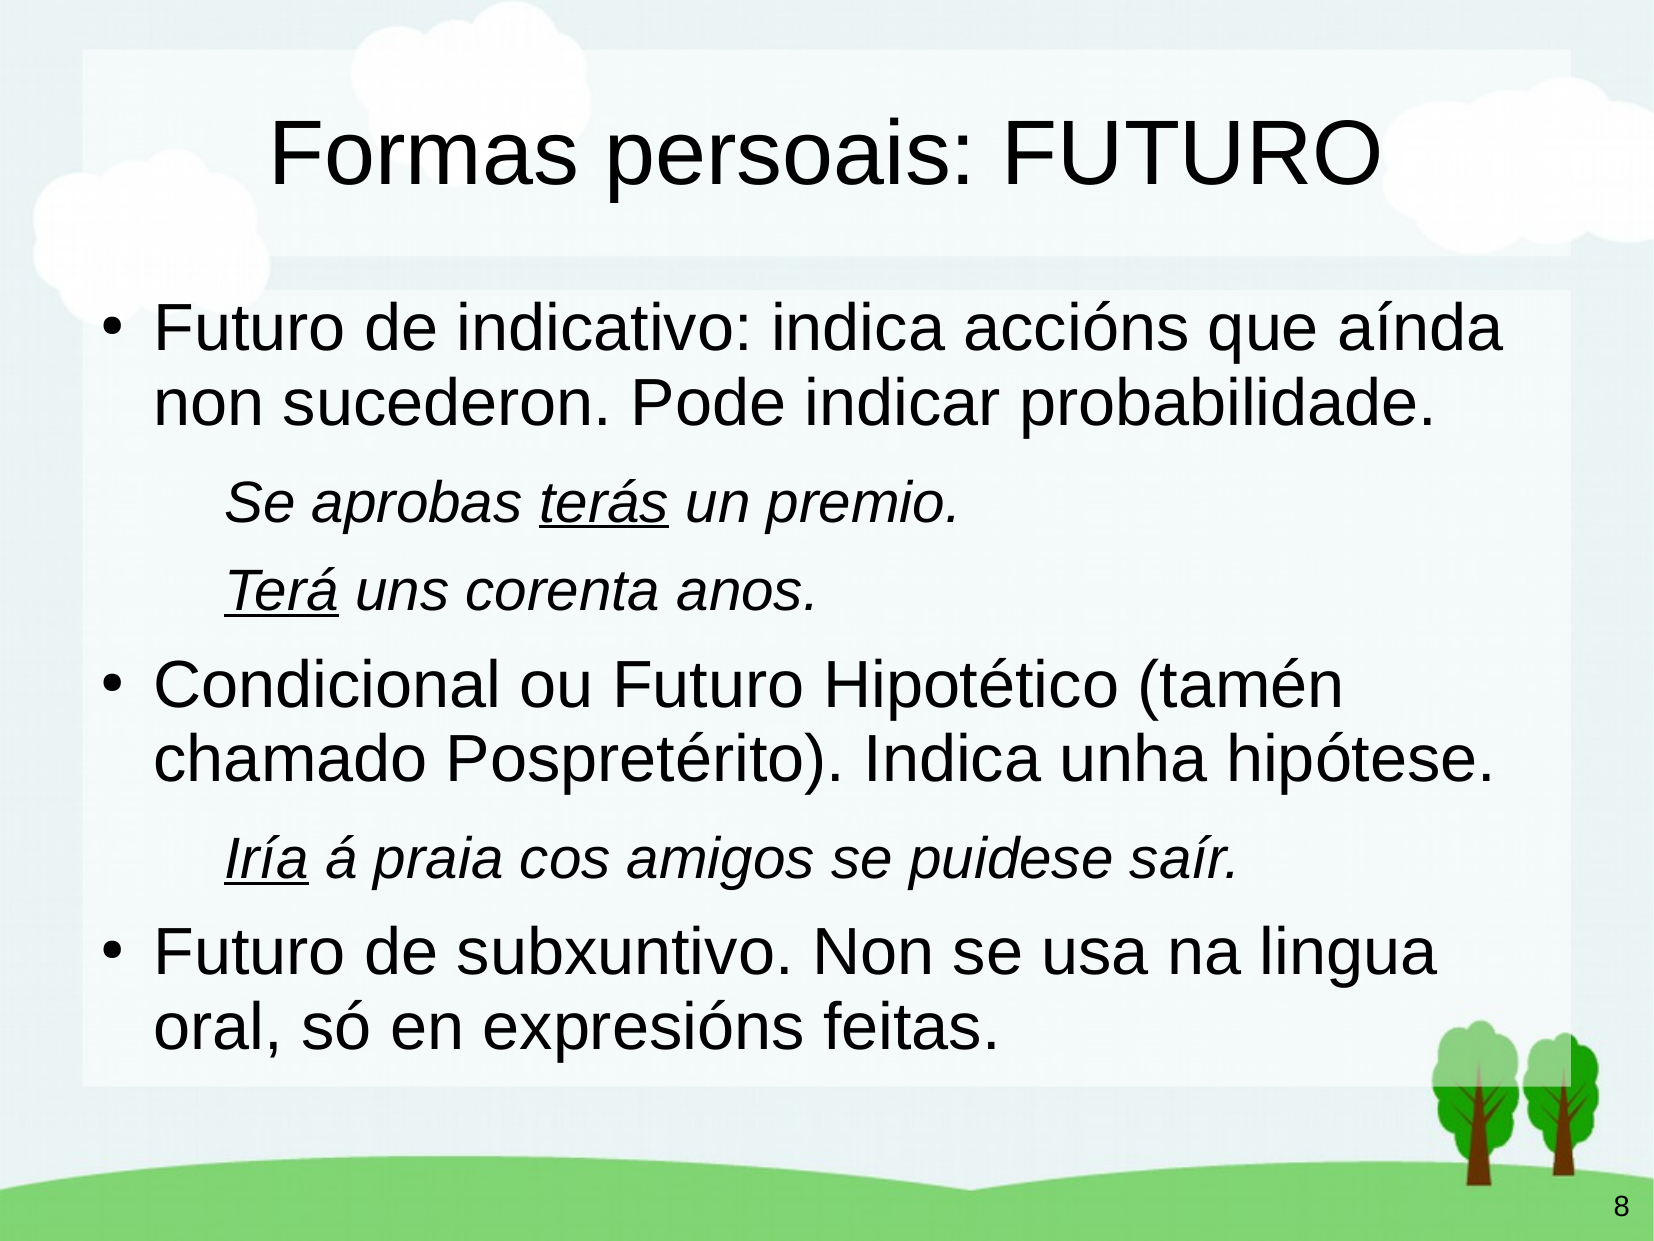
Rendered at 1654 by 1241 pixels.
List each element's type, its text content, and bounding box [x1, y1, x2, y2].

title Formas persoais: FUTURO [82, 49, 1571, 257]
list Futuro de indicativo: indica accións que aínda non sucederon. Pode indicar probabilidade. Se aprobas terás un premio. Terá uns corenta anos. Condicional ou Futuro Hipotético (tamén chamado Pospretérito). Indica unha hipótese. Iría á praia cos amigos se puidese saír. Futuro de subxuntivo. Non se usa na lingua oral, só en expresións feitas. [82, 290, 1571, 1087]
picture [0, 0, 1654, 1241]
